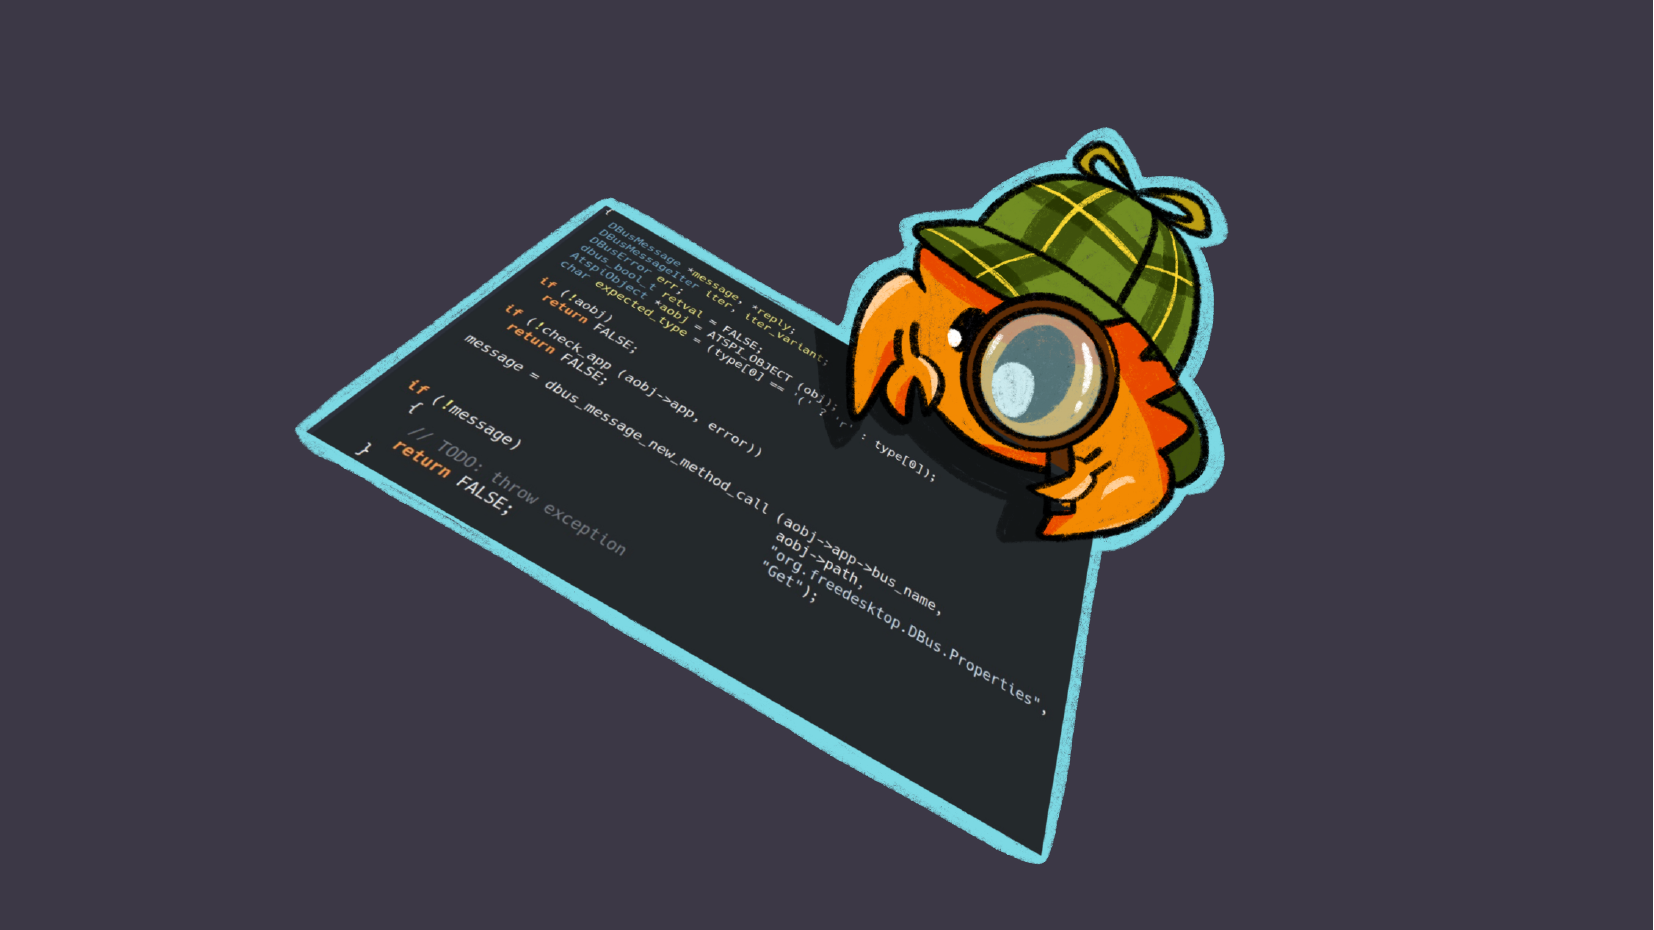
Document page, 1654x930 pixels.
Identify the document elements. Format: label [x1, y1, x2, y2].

picture [178, 0, 1454, 930]
